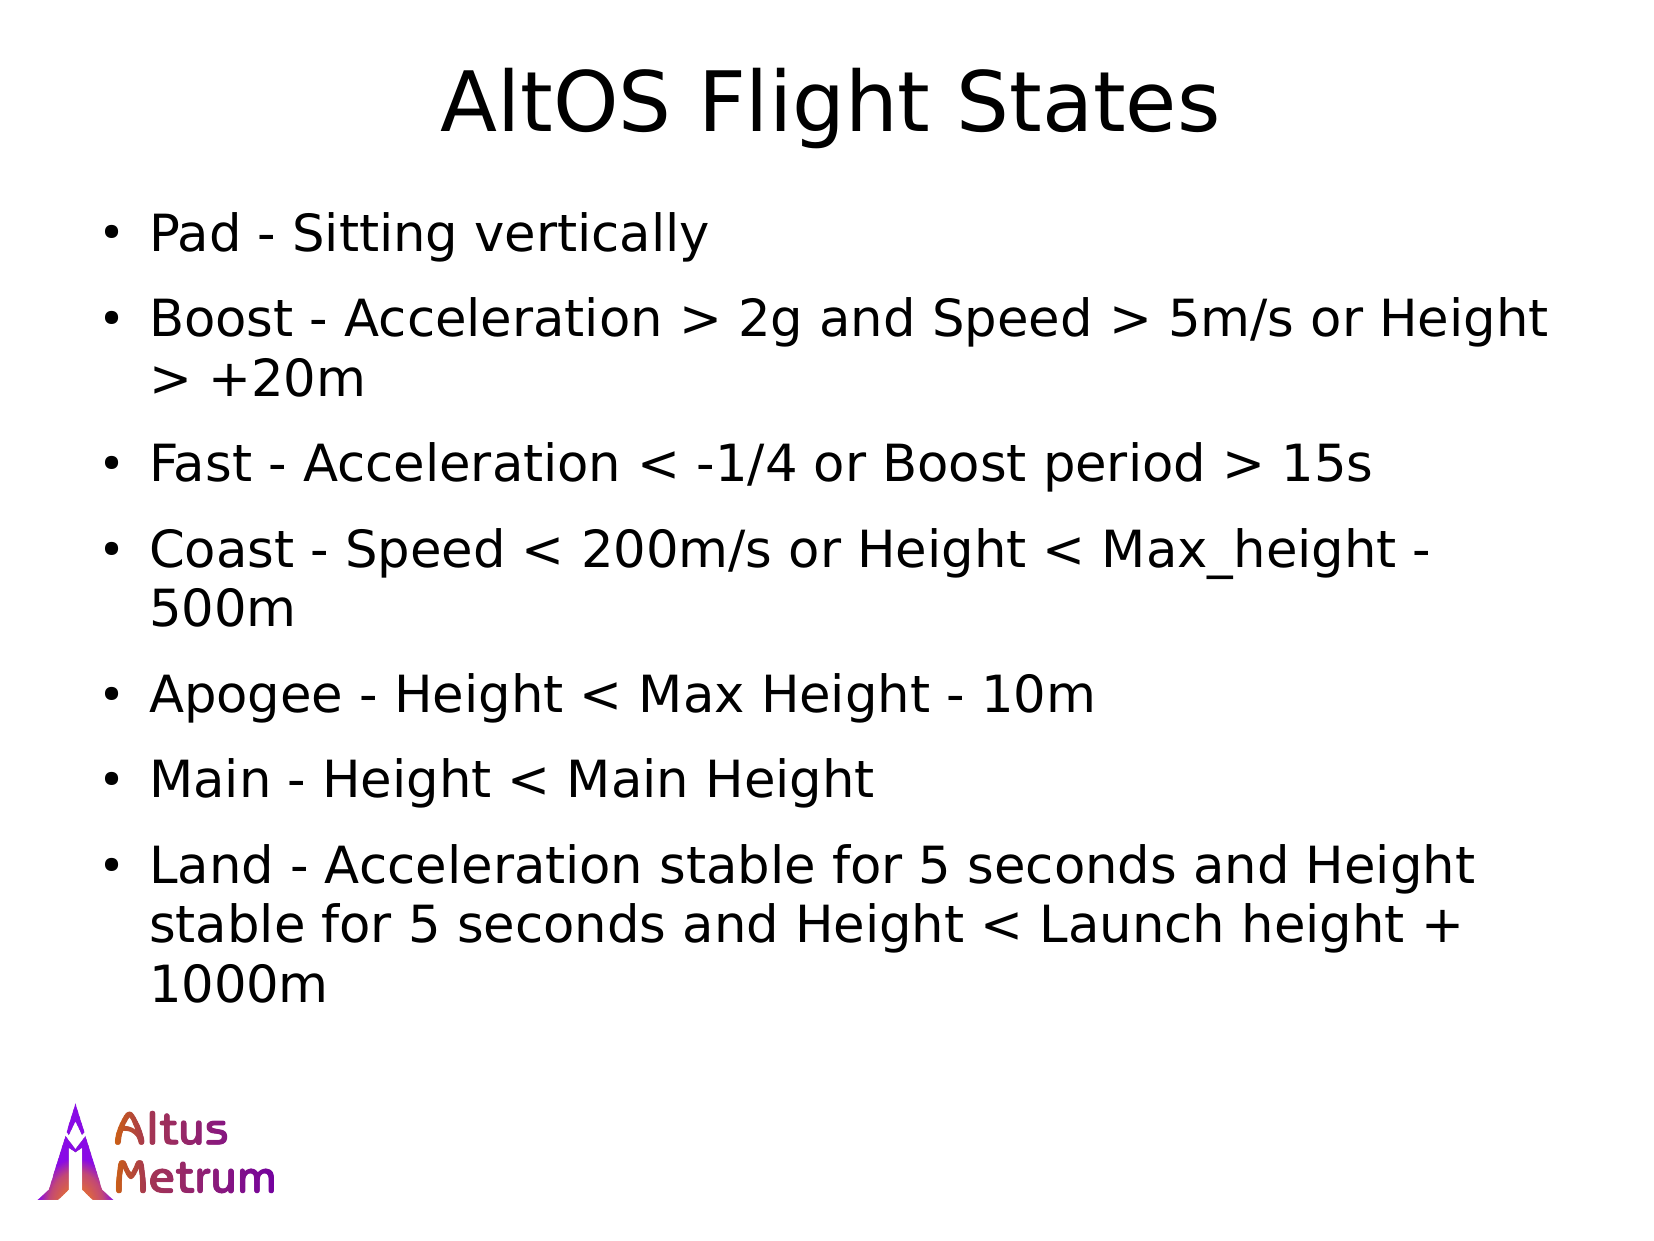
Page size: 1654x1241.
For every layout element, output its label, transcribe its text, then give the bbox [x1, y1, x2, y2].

title AltOS Flight States [86, 25, 1576, 181]
list Pad - Sitting vertically Boost - Acceleration > 2g and Speed > 5m/s or Height > +20m Fast - Acceleration < -1/4 or Boost period > 15s Coast - Speed < 200m/s or Height < Max_height - 500m Apogee - Height < Max Height - 10m Main - Height < Main Height Land - Acceleration stable for 5 seconds and Height stable for 5 seconds and Height < Launch height + 1000m [86, 203, 1576, 1023]
picture [37, 1103, 274, 1200]
